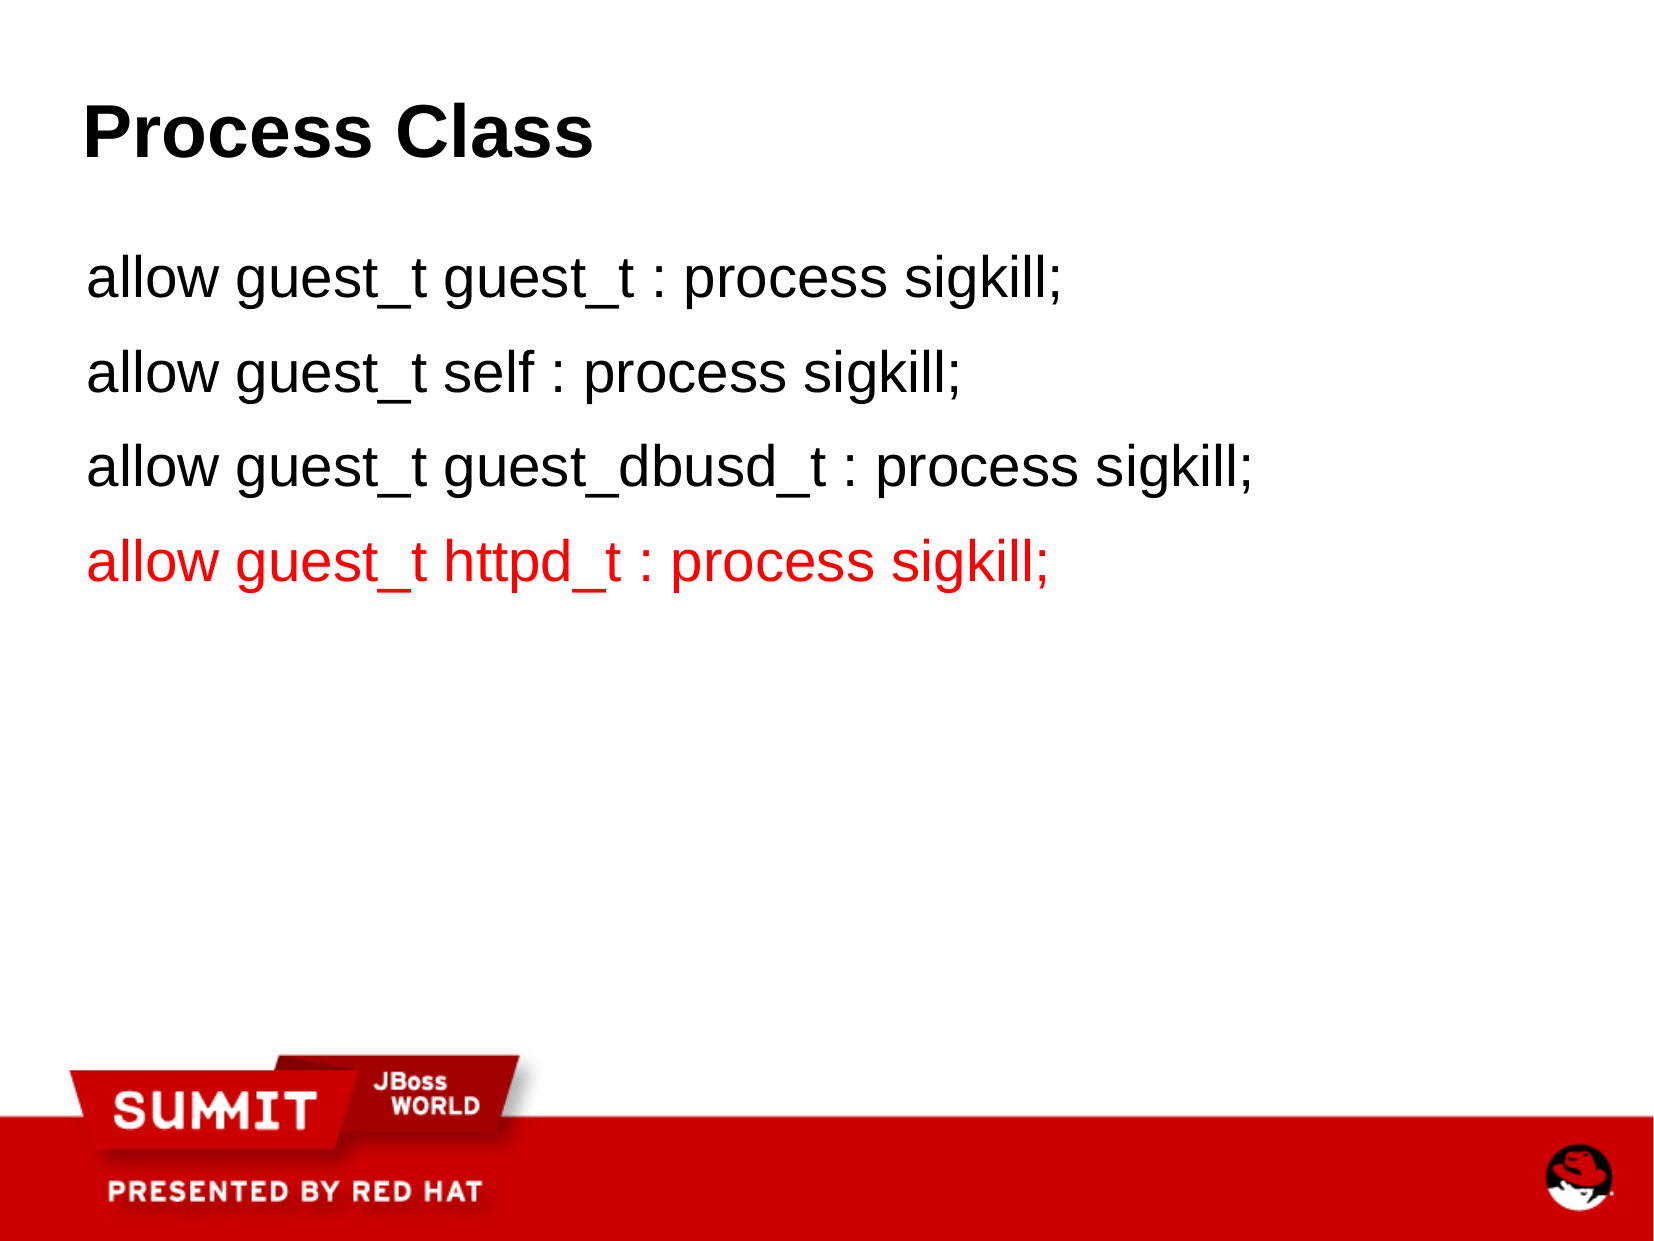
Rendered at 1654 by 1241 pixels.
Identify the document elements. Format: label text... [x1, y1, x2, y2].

title Process Class [82, 45, 1571, 218]
list allow guest_t guest_t : process sigkill; allow guest_t self : process sigkill; allow guest_t guest_dbusd_t : process sigkill; allow guest_t httpd_t : process sigkill; [86, 244, 1576, 1024]
picture [0, 1043, 1654, 1241]
